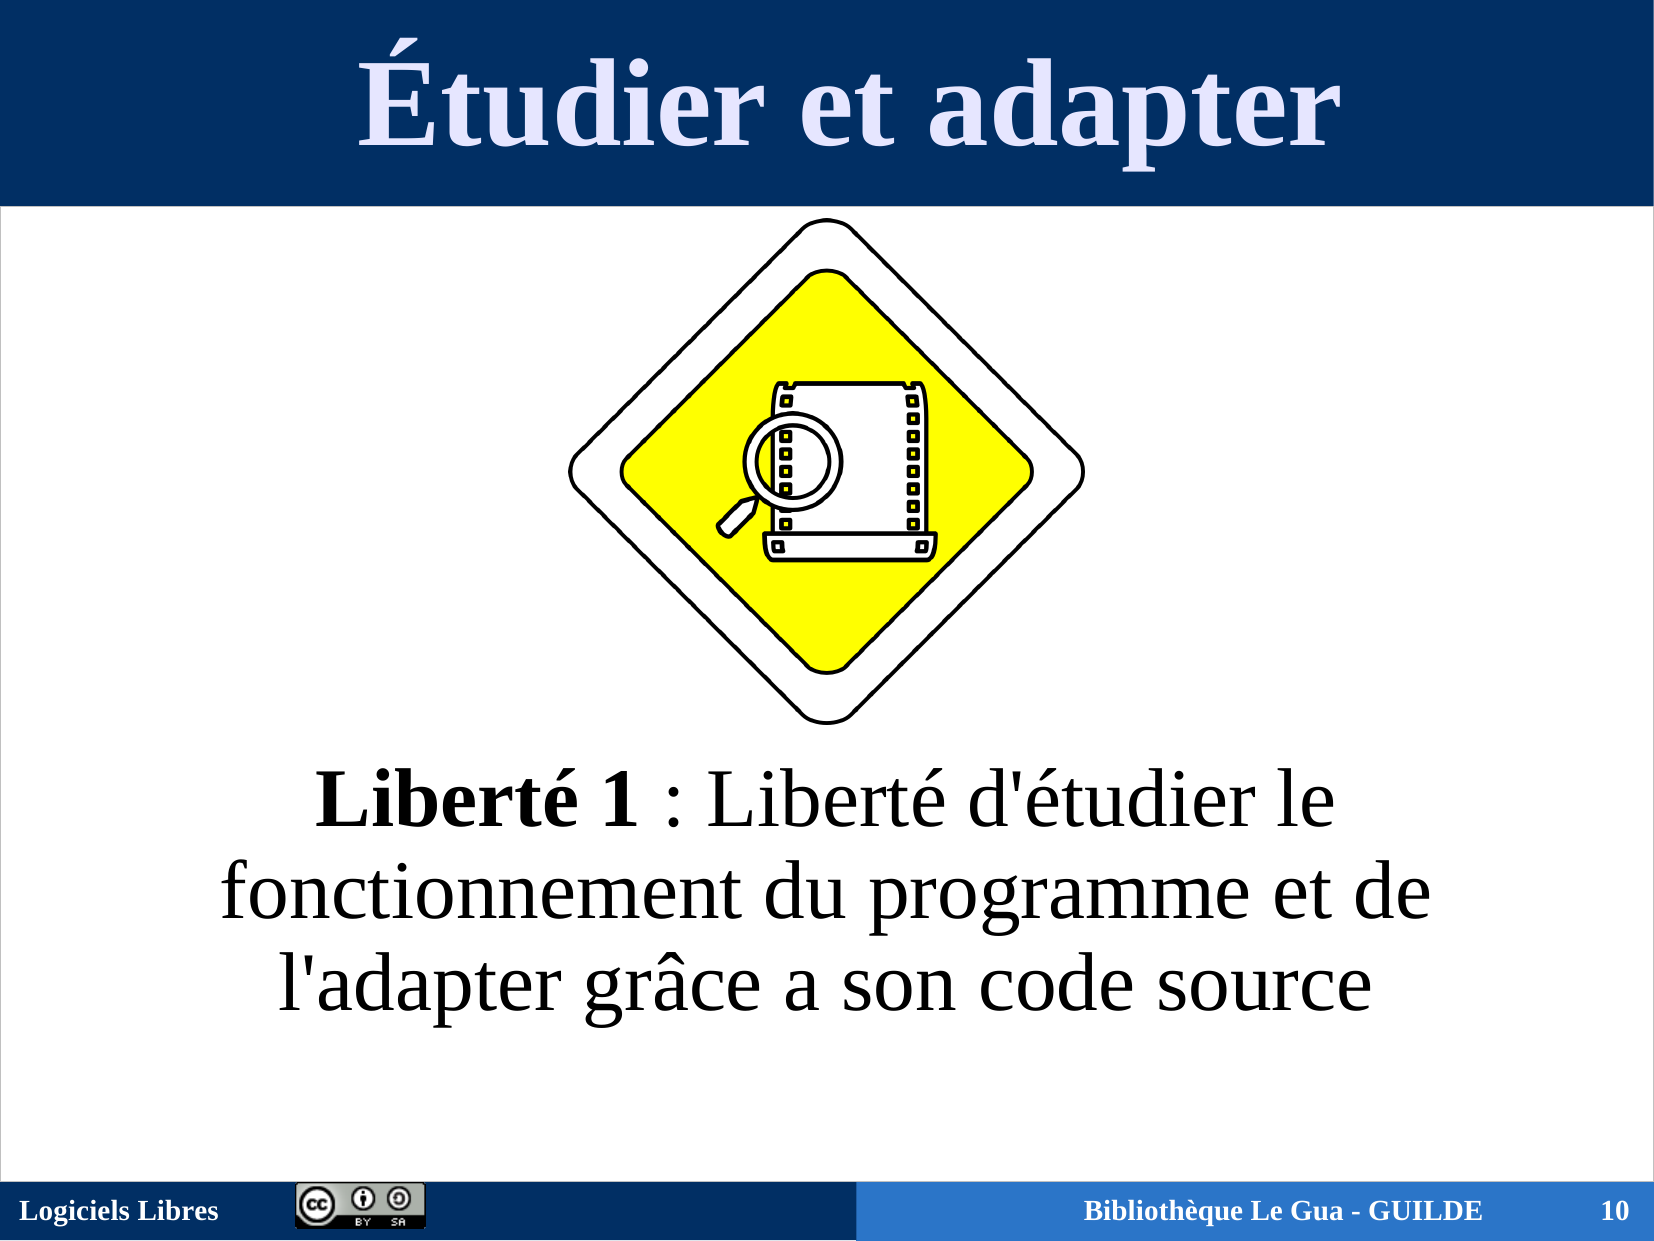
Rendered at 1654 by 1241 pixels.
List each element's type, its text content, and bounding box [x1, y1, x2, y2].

picture [568, 218, 1085, 725]
picture [295, 1182, 426, 1229]
title Étudier et adapter [76, 0, 1565, 208]
text_box Liberté 1 : Liberté d'étudier le fonctionnement du programme et de l'adapter grâce a son code source [111, 751, 1543, 1029]
